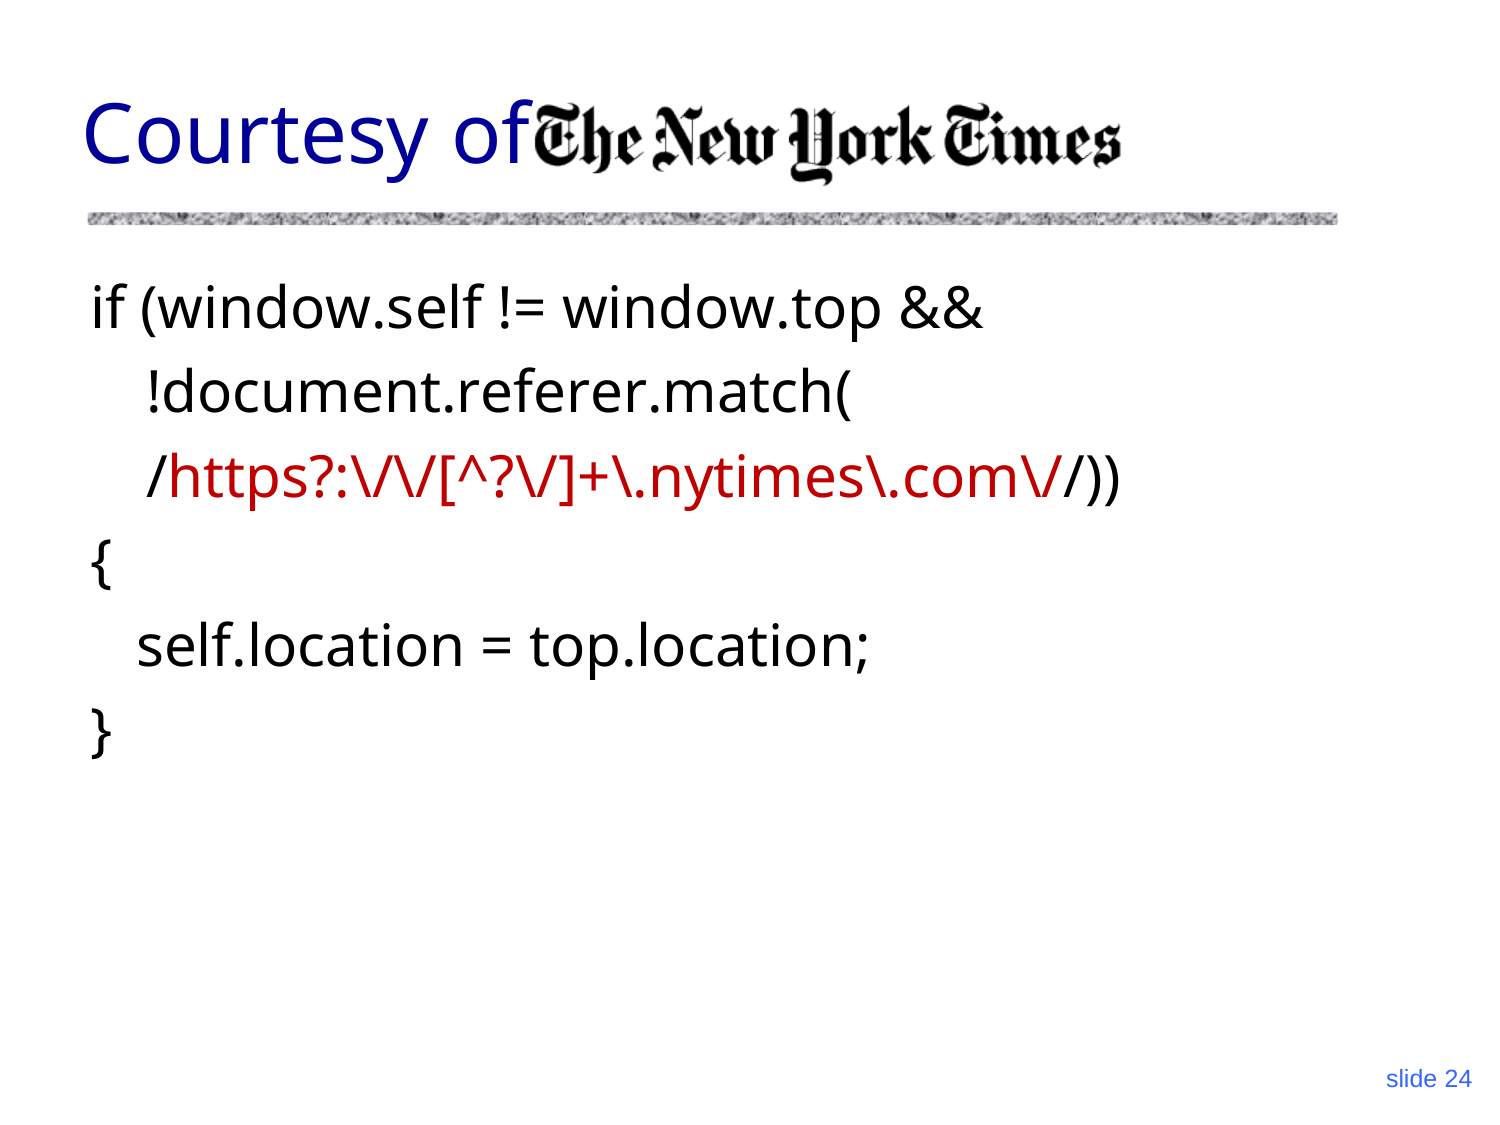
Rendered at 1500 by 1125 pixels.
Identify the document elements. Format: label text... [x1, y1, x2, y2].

picture [87, 212, 1338, 226]
text_box Courtesy of [66, 37, 1342, 188]
text_box if (window.self != window.top && !document.referer.match( /https?:\/\/[^?\/]+\.nytimes\.com\//)) { self.location = top.location; } [75, 262, 1426, 801]
text_box slide <number> [1174, 1025, 1488, 1101]
picture [532, 87, 1126, 188]
